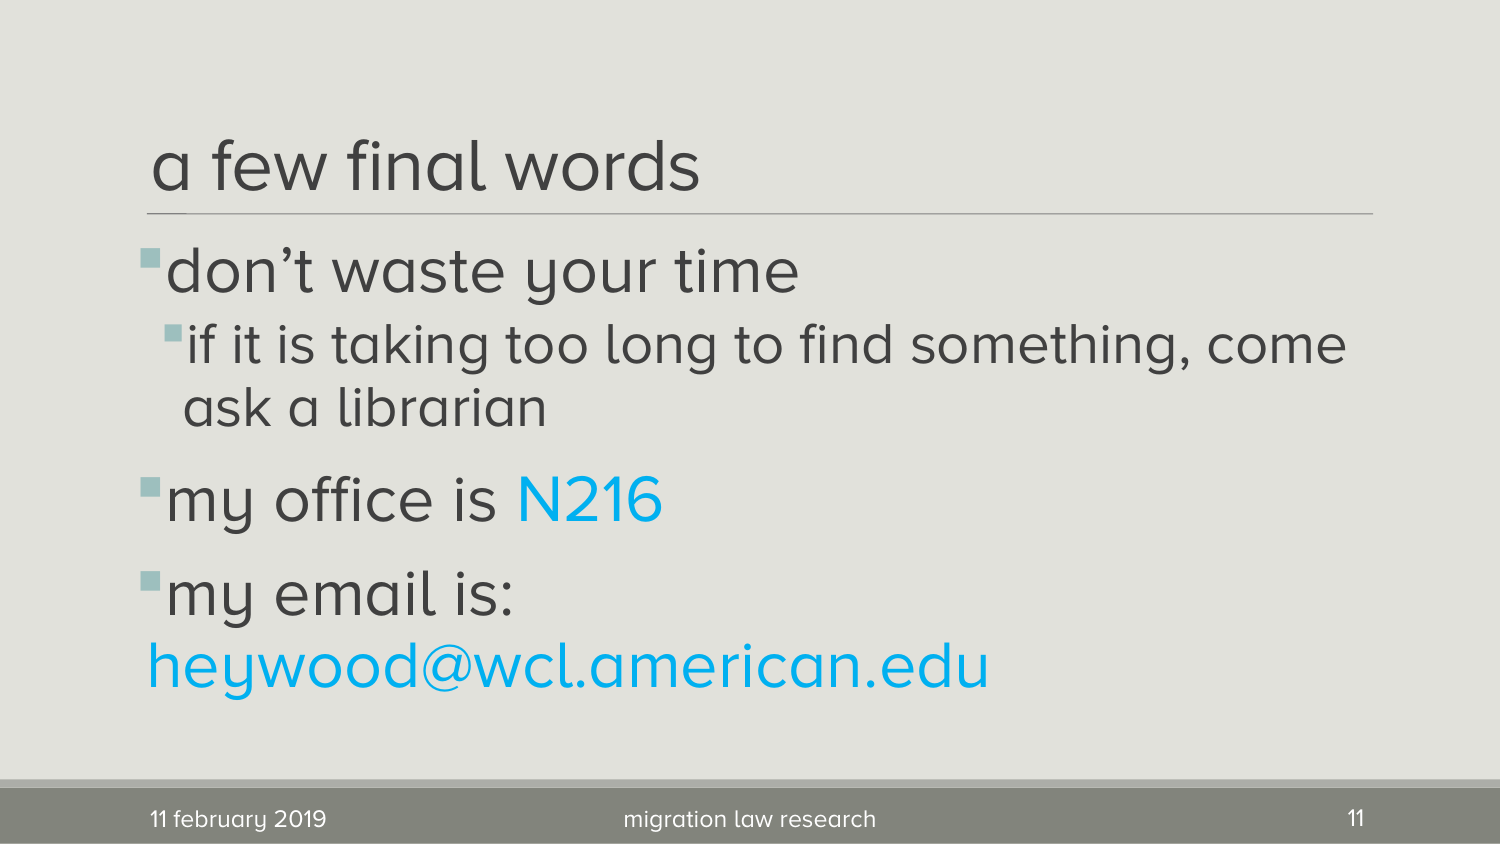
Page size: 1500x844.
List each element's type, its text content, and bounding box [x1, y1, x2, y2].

slide_number <number> [1218, 794, 1380, 840]
title a few final words [135, 35, 1373, 214]
footer migration law research [453, 794, 1047, 840]
slide_number 11 february 2019 [135, 794, 440, 840]
list don’t waste your time if it is taking too long to find something, come ask a librarian my office is N216 my email is: heywood@wcl.american.edu [135, 227, 1373, 723]
